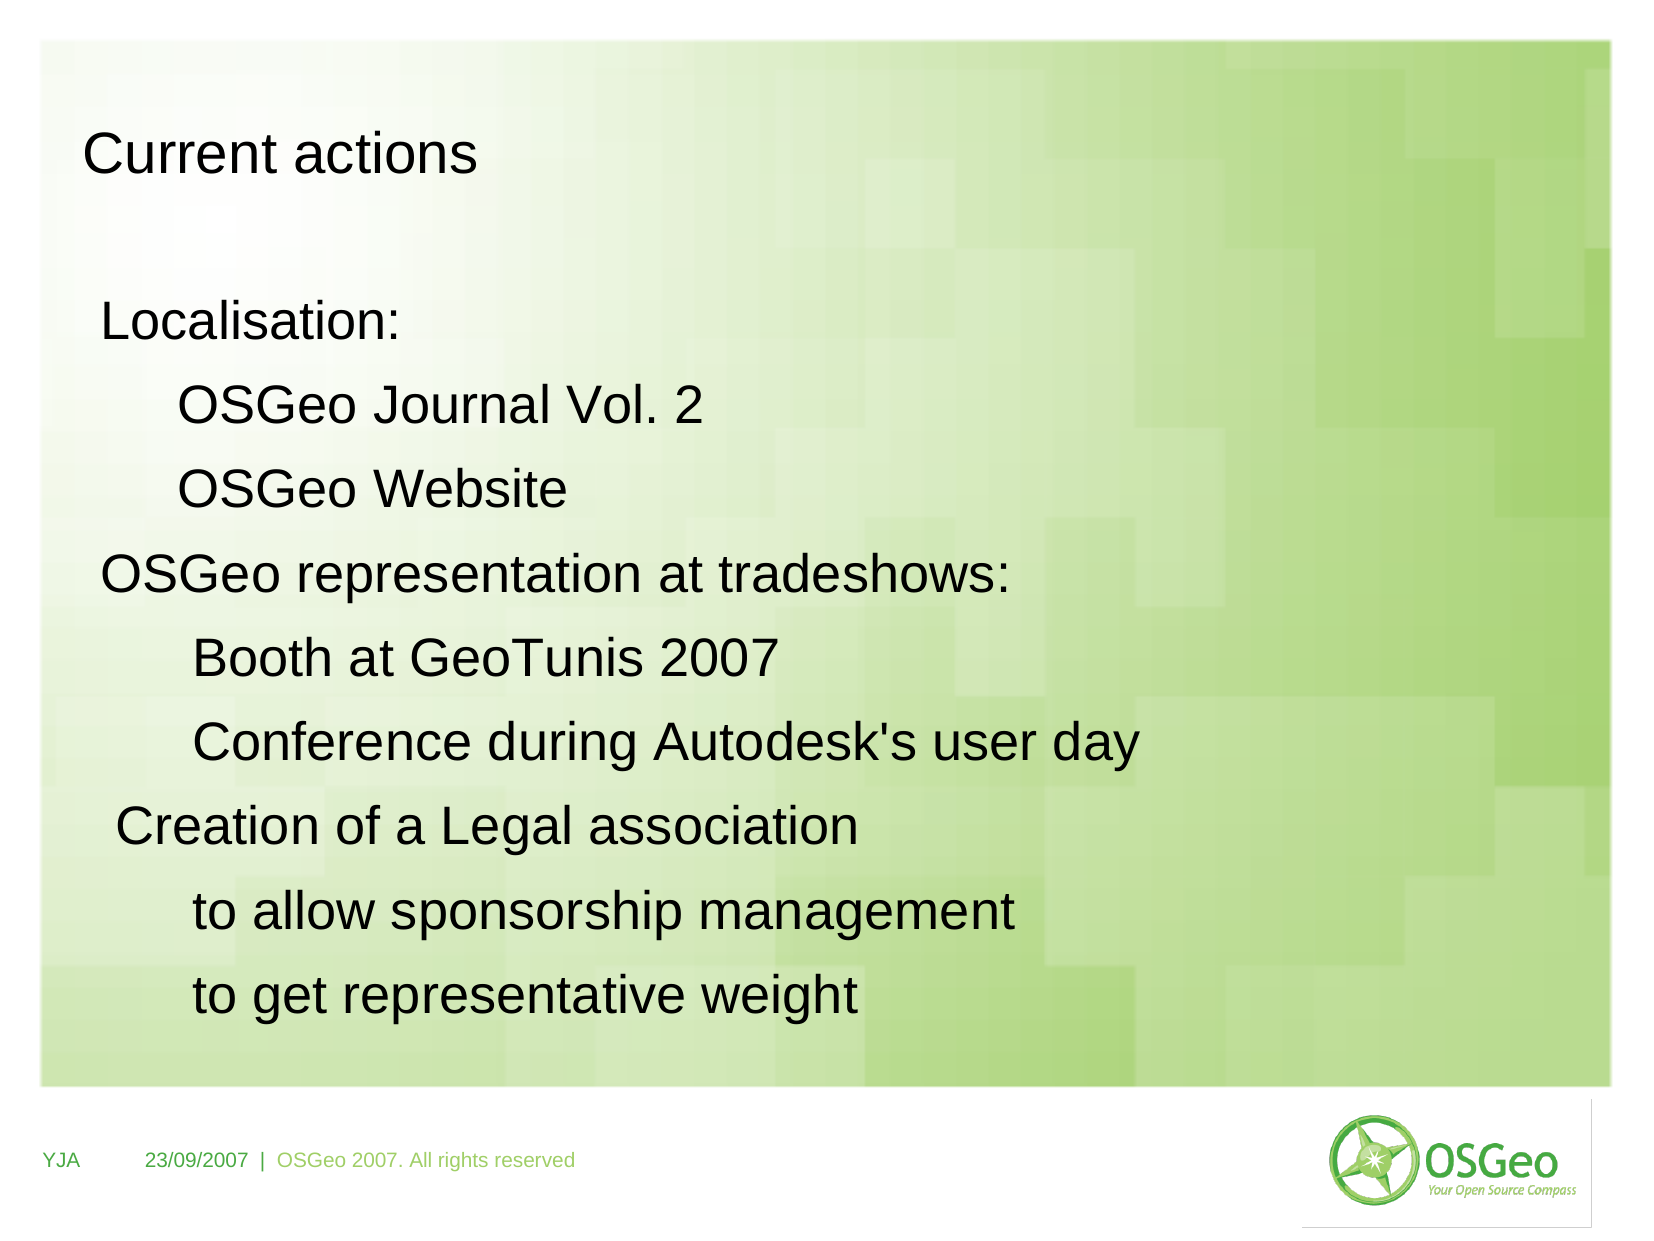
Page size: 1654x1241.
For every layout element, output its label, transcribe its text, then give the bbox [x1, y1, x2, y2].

list Localisation: OSGeo Journal Vol. 2 OSGeo Website OSGeo representation at tradeshows: Booth at GeoTunis 2007 Conference during Autodesk's user day Creation of a Legal association to allow sponsorship management to get representative weight [82, 290, 1571, 1109]
title Current actions [82, 49, 1571, 257]
picture [0, 1, 1654, 1239]
